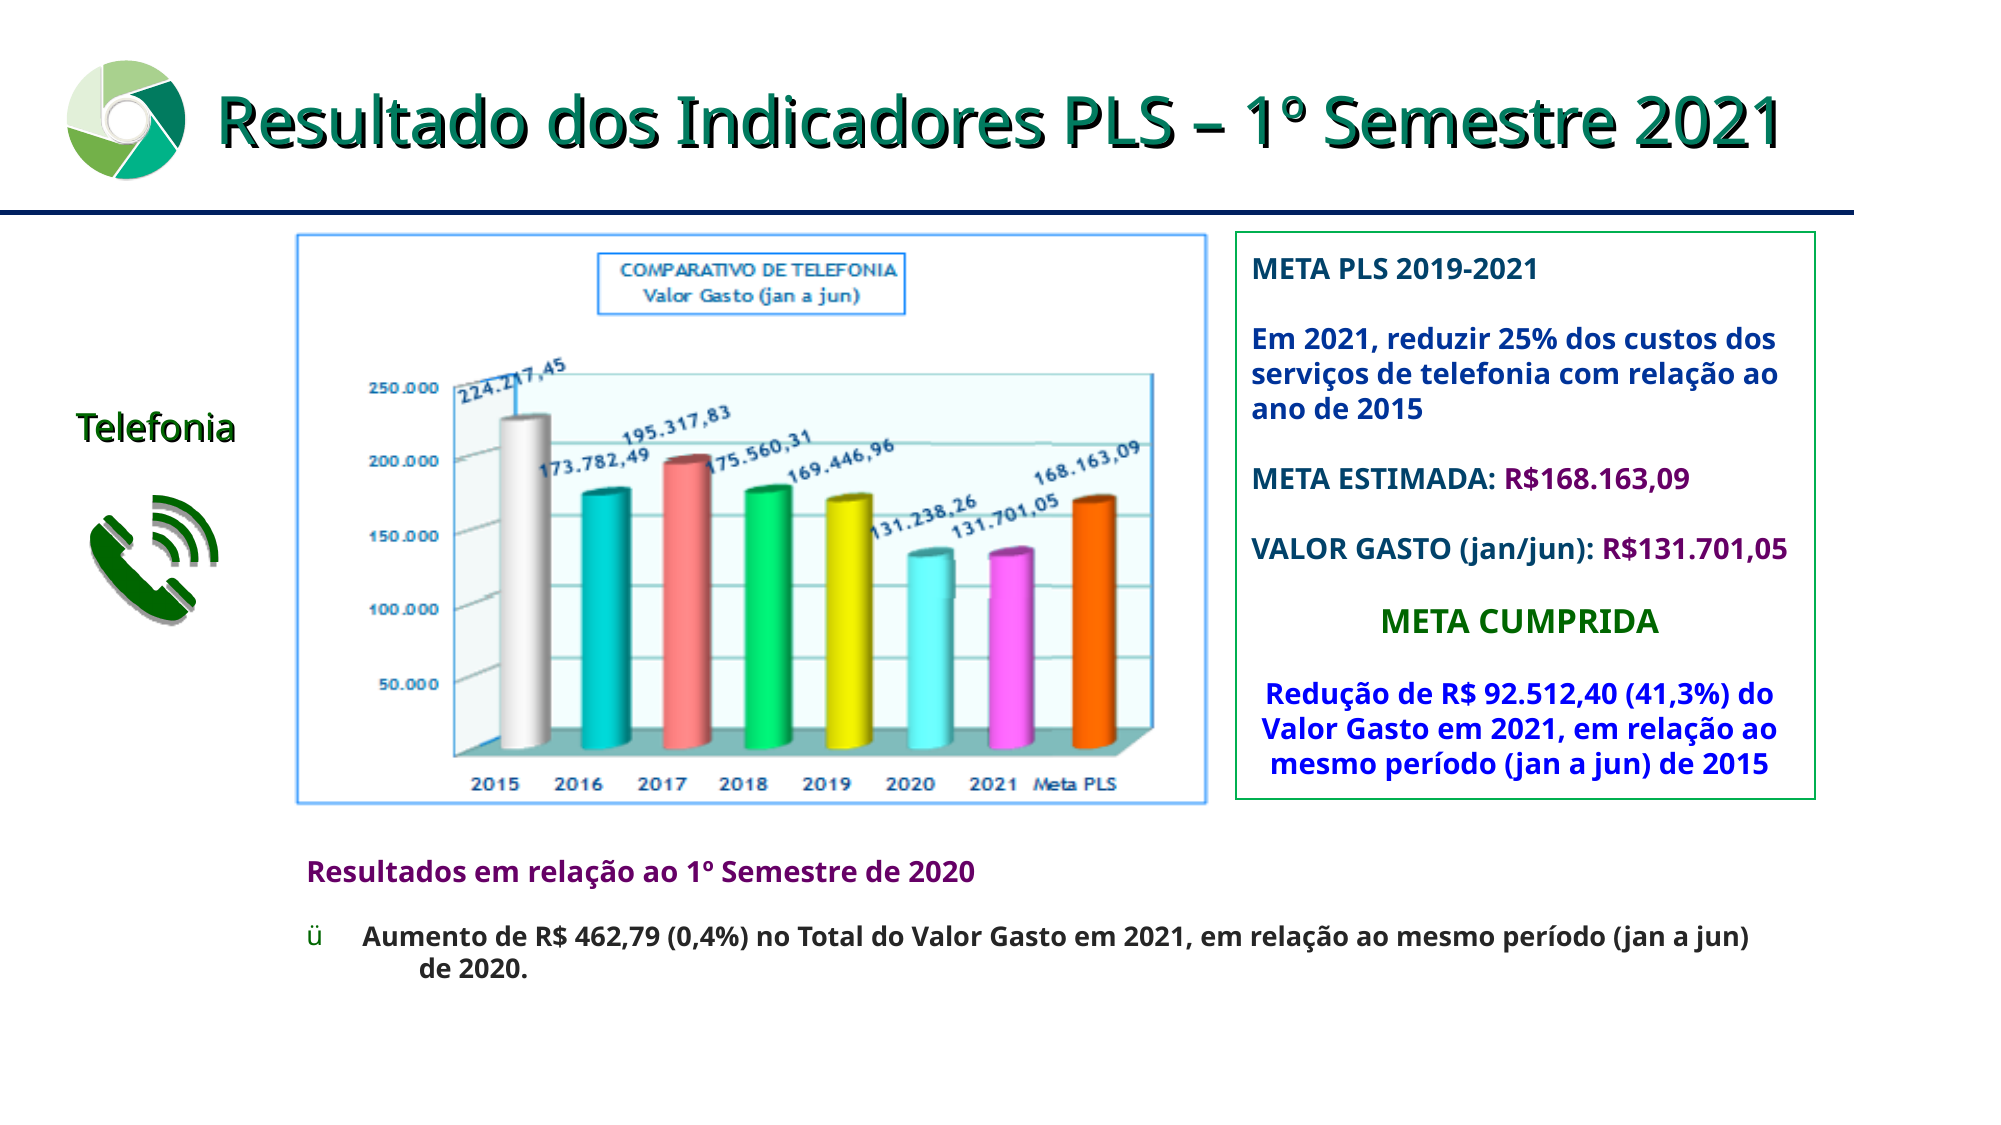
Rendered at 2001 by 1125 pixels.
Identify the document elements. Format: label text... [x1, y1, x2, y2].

text_box Resultado dos Indicadores PLS – 1º Semestre 2021 [200, 70, 1884, 172]
text_box META PLS 2019-2021 Em 2021, reduzir 25% dos custos dos serviços de telefonia com relação ao ano de 2015 META ESTIMADA: R$168.163,09 VALOR GASTO (jan/jun): R$131.701,05 META CUMPRIDA Redução de R$ 92.512,40 (41,3%) do Valor Gasto em 2021, em relação ao mesmo período (jan a jun) de 2015 [1236, 232, 1815, 799]
text_box Resultados em relação ao 1º Semestre de 2020 Aumento de R$ 462,79 (0,4%) no Total do Valor Gasto em 2021, em relação ao mesmo período (jan a jun) de 2020. [291, 846, 1780, 1036]
text_box Telefonia [64, 395, 247, 457]
text_box [103, 60, 169, 109]
picture [291, 231, 1213, 811]
text_box [67, 127, 137, 178]
picture [60, 466, 245, 650]
text_box [66, 66, 109, 138]
